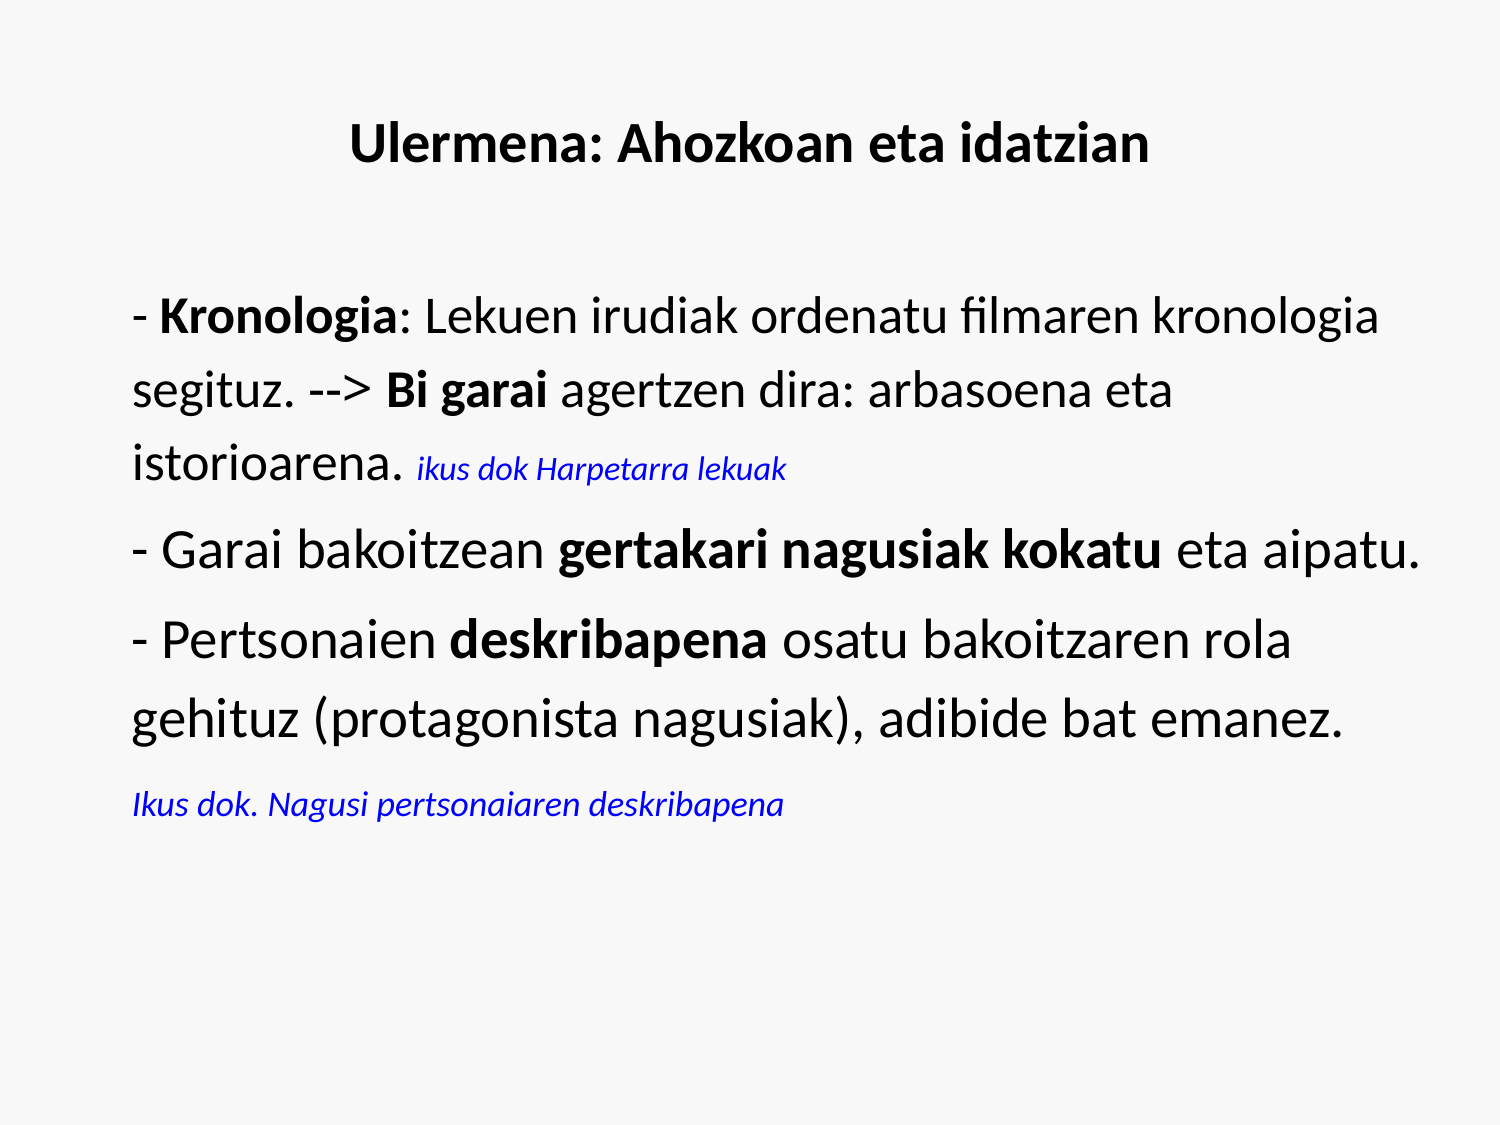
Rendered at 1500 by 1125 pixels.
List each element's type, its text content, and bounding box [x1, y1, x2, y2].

title Ulermena: Ahozkoan eta idatzian [75, 45, 1425, 233]
list - Kronologia: Lekuen irudiak ordenatu filmaren kronologia segituz. --> Bi garai agertzen dira: arbasoena eta istorioarena. ikus dok Harpetarra lekuak - Garai bakoitzean gertakari nagusiak kokatu eta aipatu. - Pertsonaien deskribapena osatu bakoitzaren rola gehituz (protagonista nagusiak), adibide bat emanez. Ikus dok. Nagusi pertsonaiaren deskribapena [99, 264, 1450, 1007]
